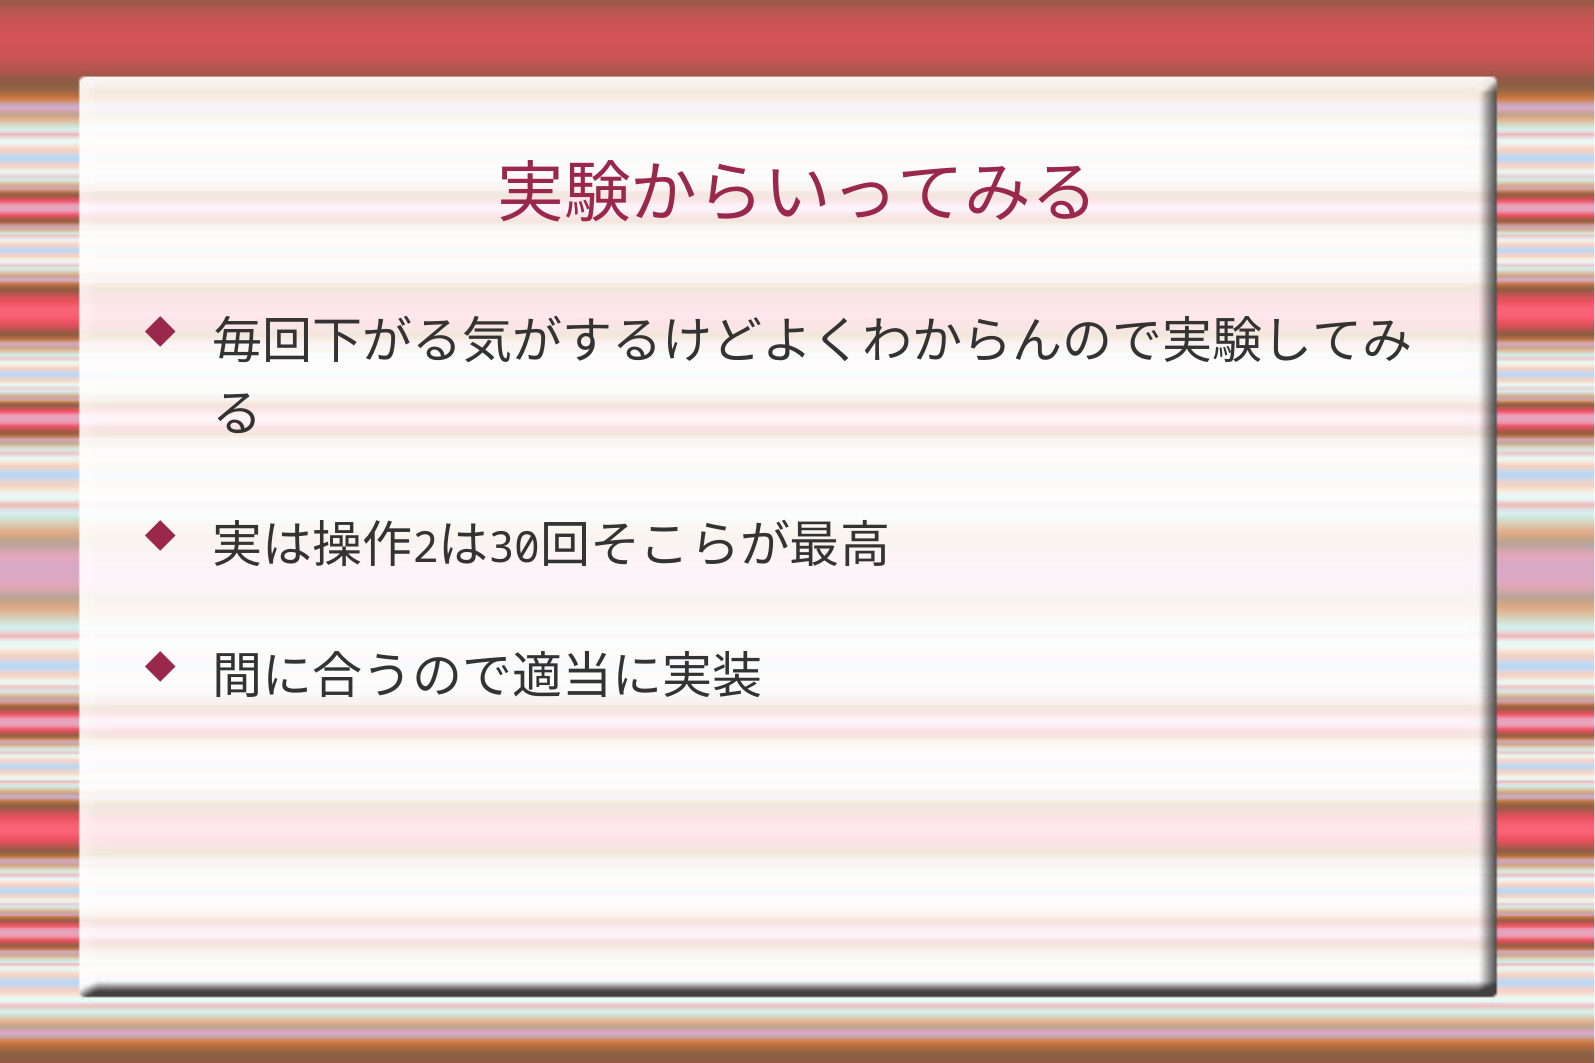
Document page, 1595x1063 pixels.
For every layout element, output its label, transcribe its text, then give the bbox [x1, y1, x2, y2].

list 毎回下がる気がするけどよくわからんので実験してみる 実は操作2は30回そこらが最高 間に合うので適当に実装 [130, 300, 1462, 971]
title 実験からいってみる [117, 98, 1479, 276]
picture [0, 0, 1595, 1063]
